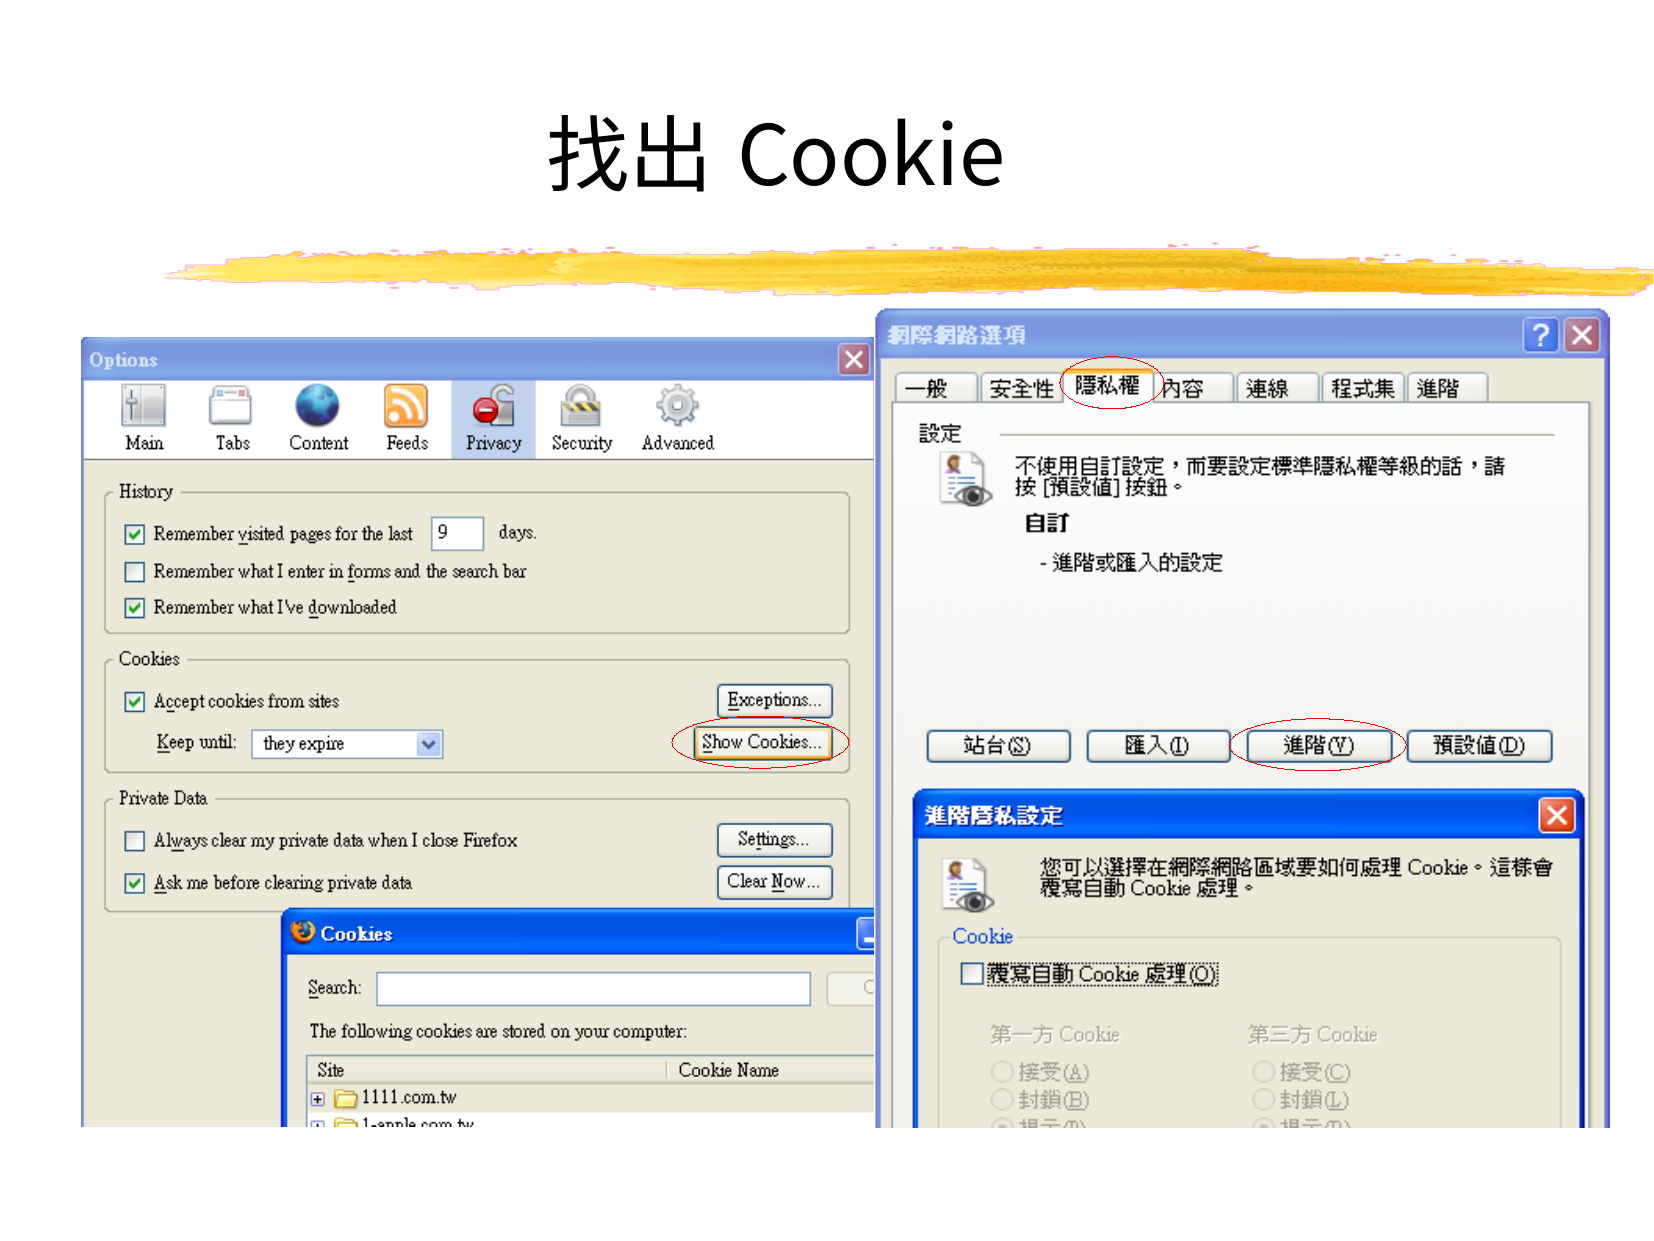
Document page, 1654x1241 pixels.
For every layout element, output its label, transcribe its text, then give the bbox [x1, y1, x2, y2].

picture [81, 237, 1654, 1128]
title 找出Cookie [73, 39, 1479, 249]
